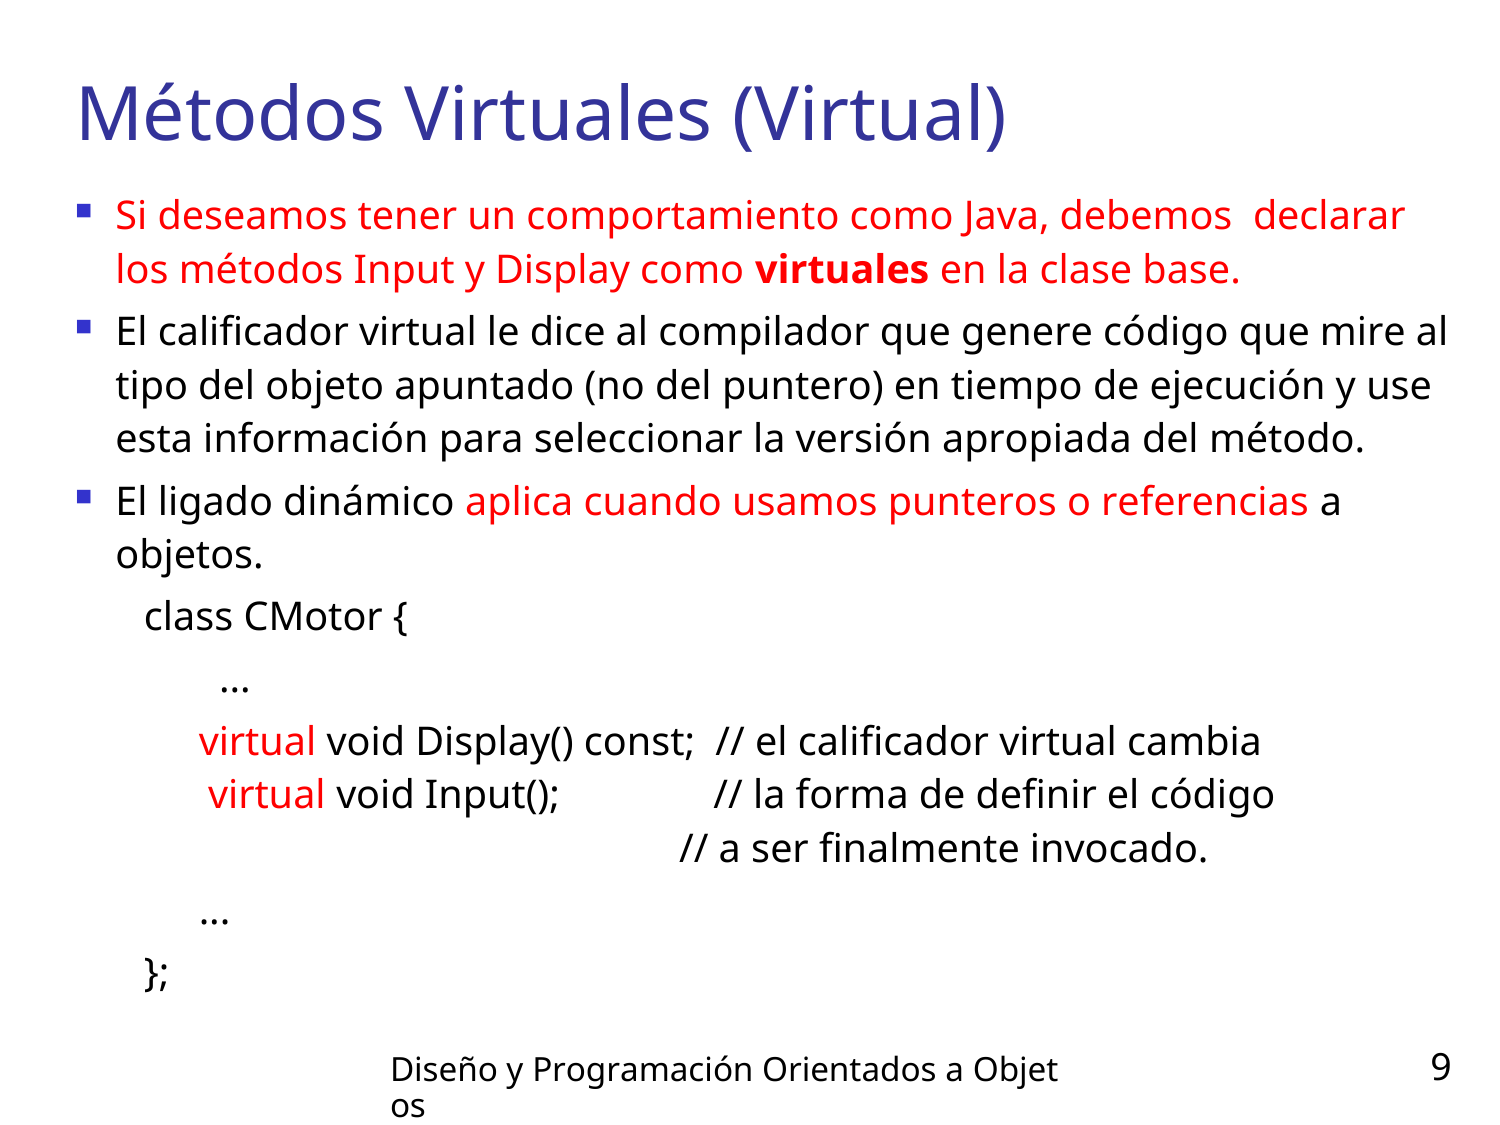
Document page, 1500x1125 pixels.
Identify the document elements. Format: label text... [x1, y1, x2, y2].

list Si deseamos tener un comportamiento como Java, debemos declarar los métodos Input y Display como virtuales en la clase base. El calificador virtual le dice al compilador que genere código que mire al tipo del objeto apuntado (no del puntero) en tiempo de ejecución y use esta información para seleccionar la versión apropiada del método. El ligado dinámico aplica cuando usamos punteros o referencias a objetos. class CMotor { ... virtual void Display() const; // el calificador virtual cambia virtual void Input(); // la forma de definir el código // a ser finalmente invocado. ... }; [75, 187, 1462, 1051]
title Métodos Virtuales (Virtual)‏ [75, 25, 1466, 188]
